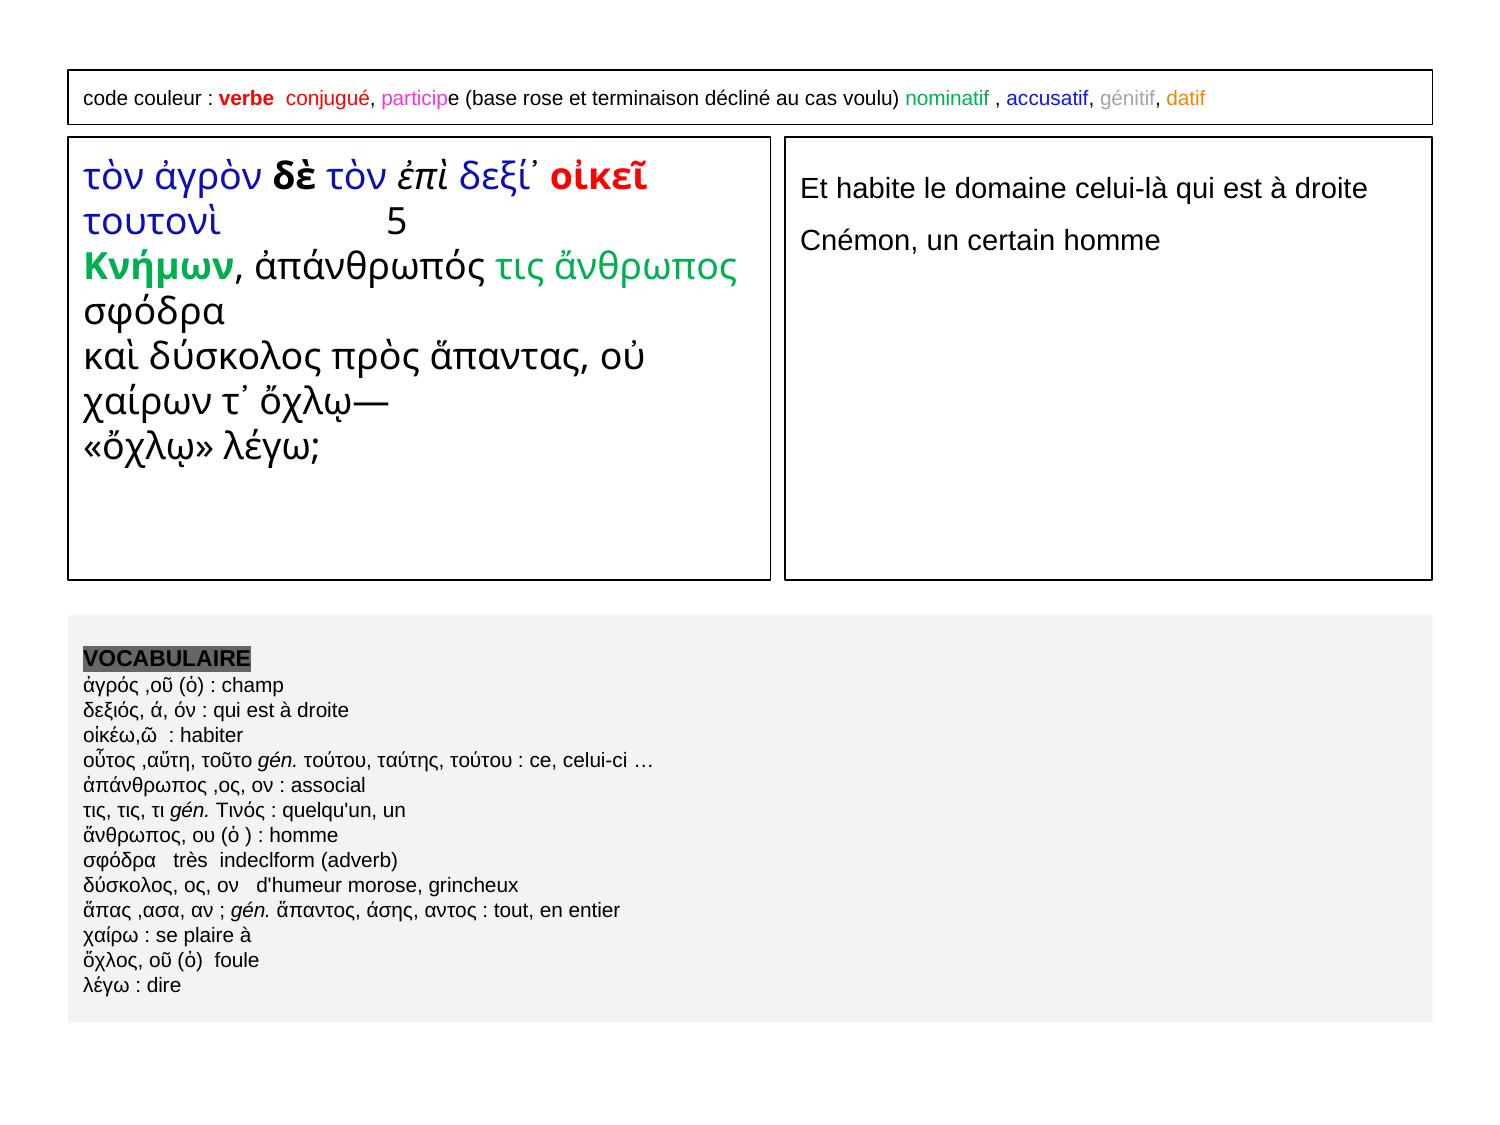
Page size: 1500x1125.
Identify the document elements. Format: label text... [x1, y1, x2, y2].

text_box Et habite le domaine celui-là qui est à droite Cnémon, un certain homme [785, 136, 1432, 581]
text_box τὸν ἀγρὸν δὲ τὸν ἐπὶ δεξί᾽ οἰκεῖ τουτονὶ 5 Κνήμων, ἀπάνθρωπός τις ἄνθρωπος σφόδρα καὶ δύσκολος πρὸς ἅπαντας, οὐ χαίρων τ᾽ ὄχλῳ— «ὄχλῳ» λέγω; [68, 136, 771, 581]
text_box VOCABULAIRE ἀγρός ,οῦ (ὁ) : champ δεξιός, ά, όν : qui est à droite οἰκέω,ῶ : habiter οὗτος ,αὕτη, τοῦτο gén. τούτου, ταύτης, τούτου : ce, celui-ci … ἀπάνθρωπος ,ος, ον : associal τις, τις, τι gén. Τινός : quelqu'un, un ἄνθρωπος, ου (ὁ ) : homme σφόδρα très indeclform (adverb) δύσκολος, ος, ον d'humeur morose, grincheux ἅπας ,ασα, αν ; gén. ἅπαντος, άσης, αντος : tout, en entier χαίρω : se plaire à ὄχλος, οῦ (ὁ) foule λέγω : dire [68, 615, 1433, 1023]
text_box code couleur : verbe conjugué, participe (base rose et terminaison décliné au cas voulu) nominatif , accusatif, génitif, datif [68, 70, 1433, 125]
